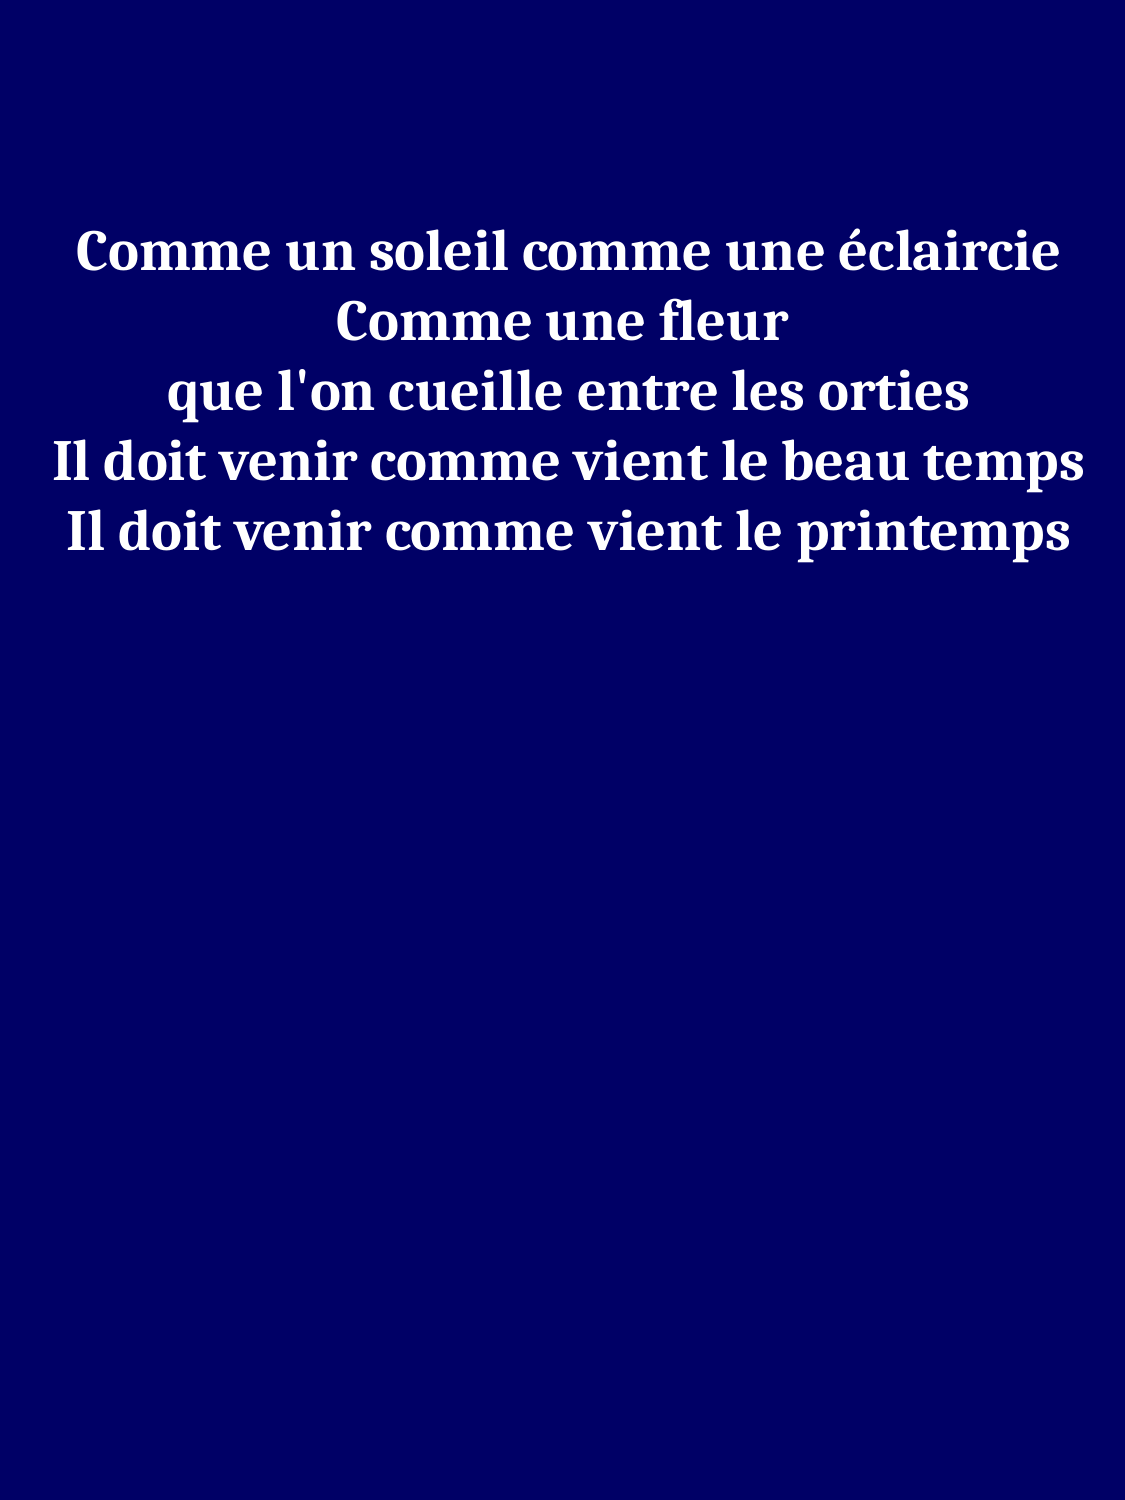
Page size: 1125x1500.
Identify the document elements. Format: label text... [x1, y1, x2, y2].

text_box Comme un soleil comme une éclaircie Comme une fleur que l'on cueille entre les orties Il doit venir comme vient le beau temps Il doit venir comme vient le printemps [0, 24, 1125, 649]
